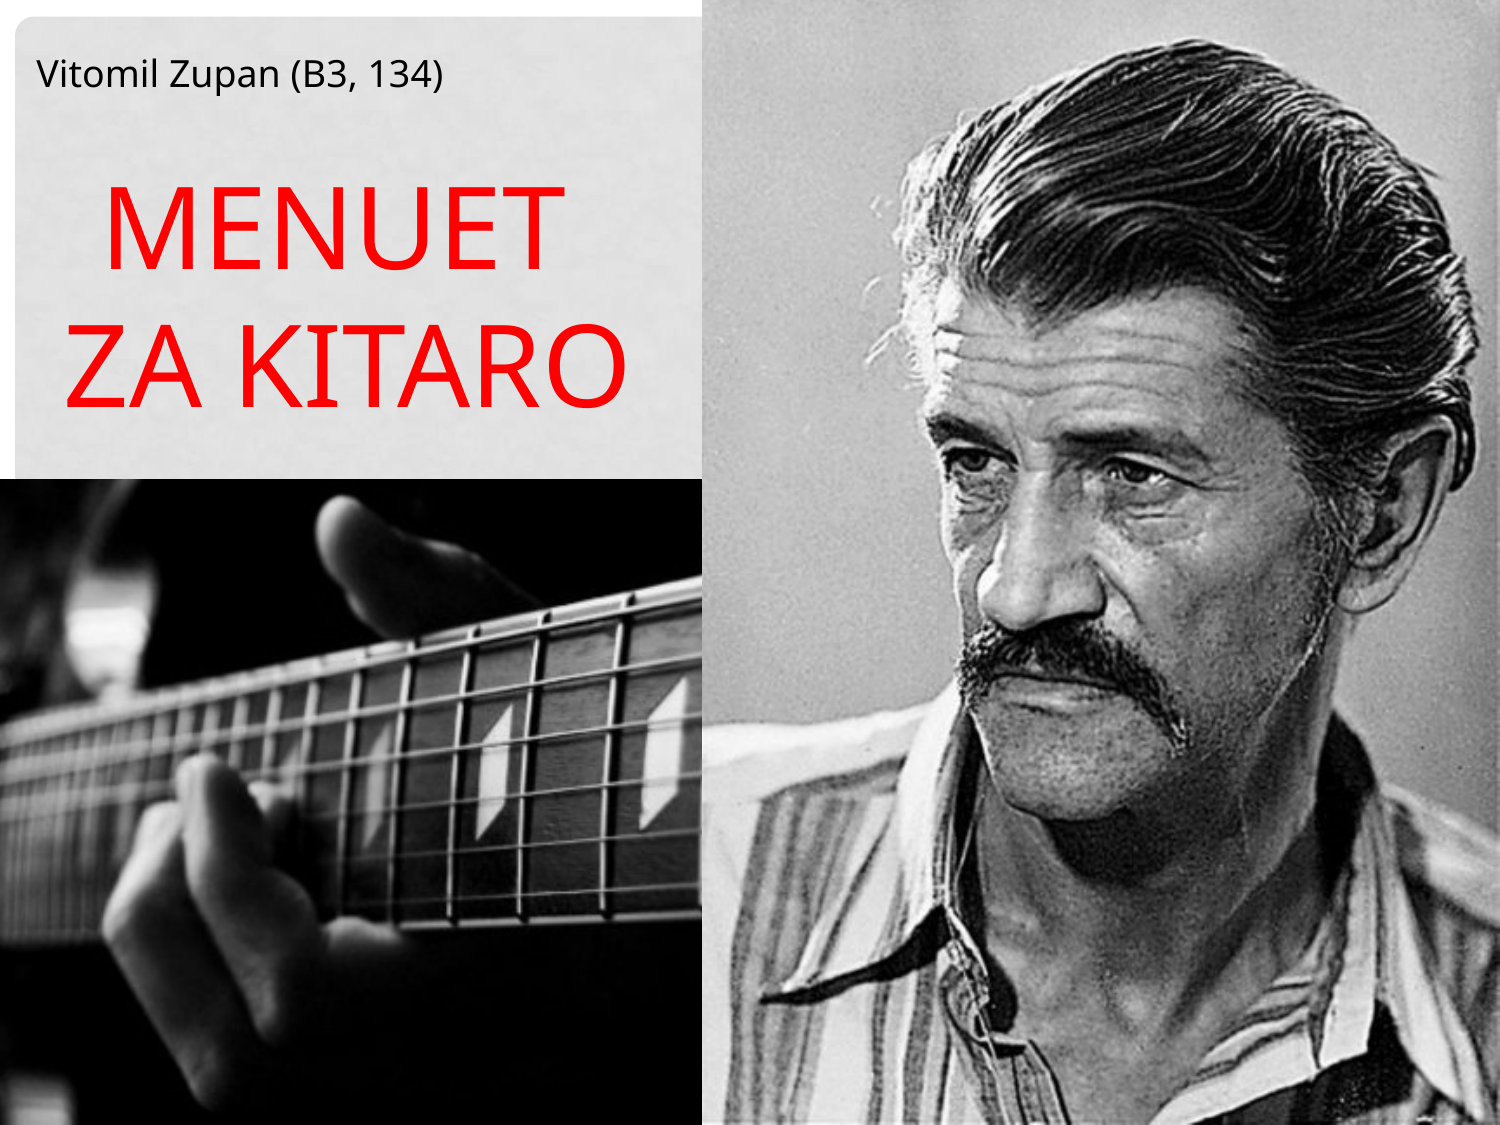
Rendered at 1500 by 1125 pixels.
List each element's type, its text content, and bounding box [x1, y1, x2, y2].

title MENUET ZA KITARO [0, 196, 702, 438]
text_box Vitomil Zupan (B3, 134) [21, 42, 459, 103]
picture [0, 0, 1500, 1125]
